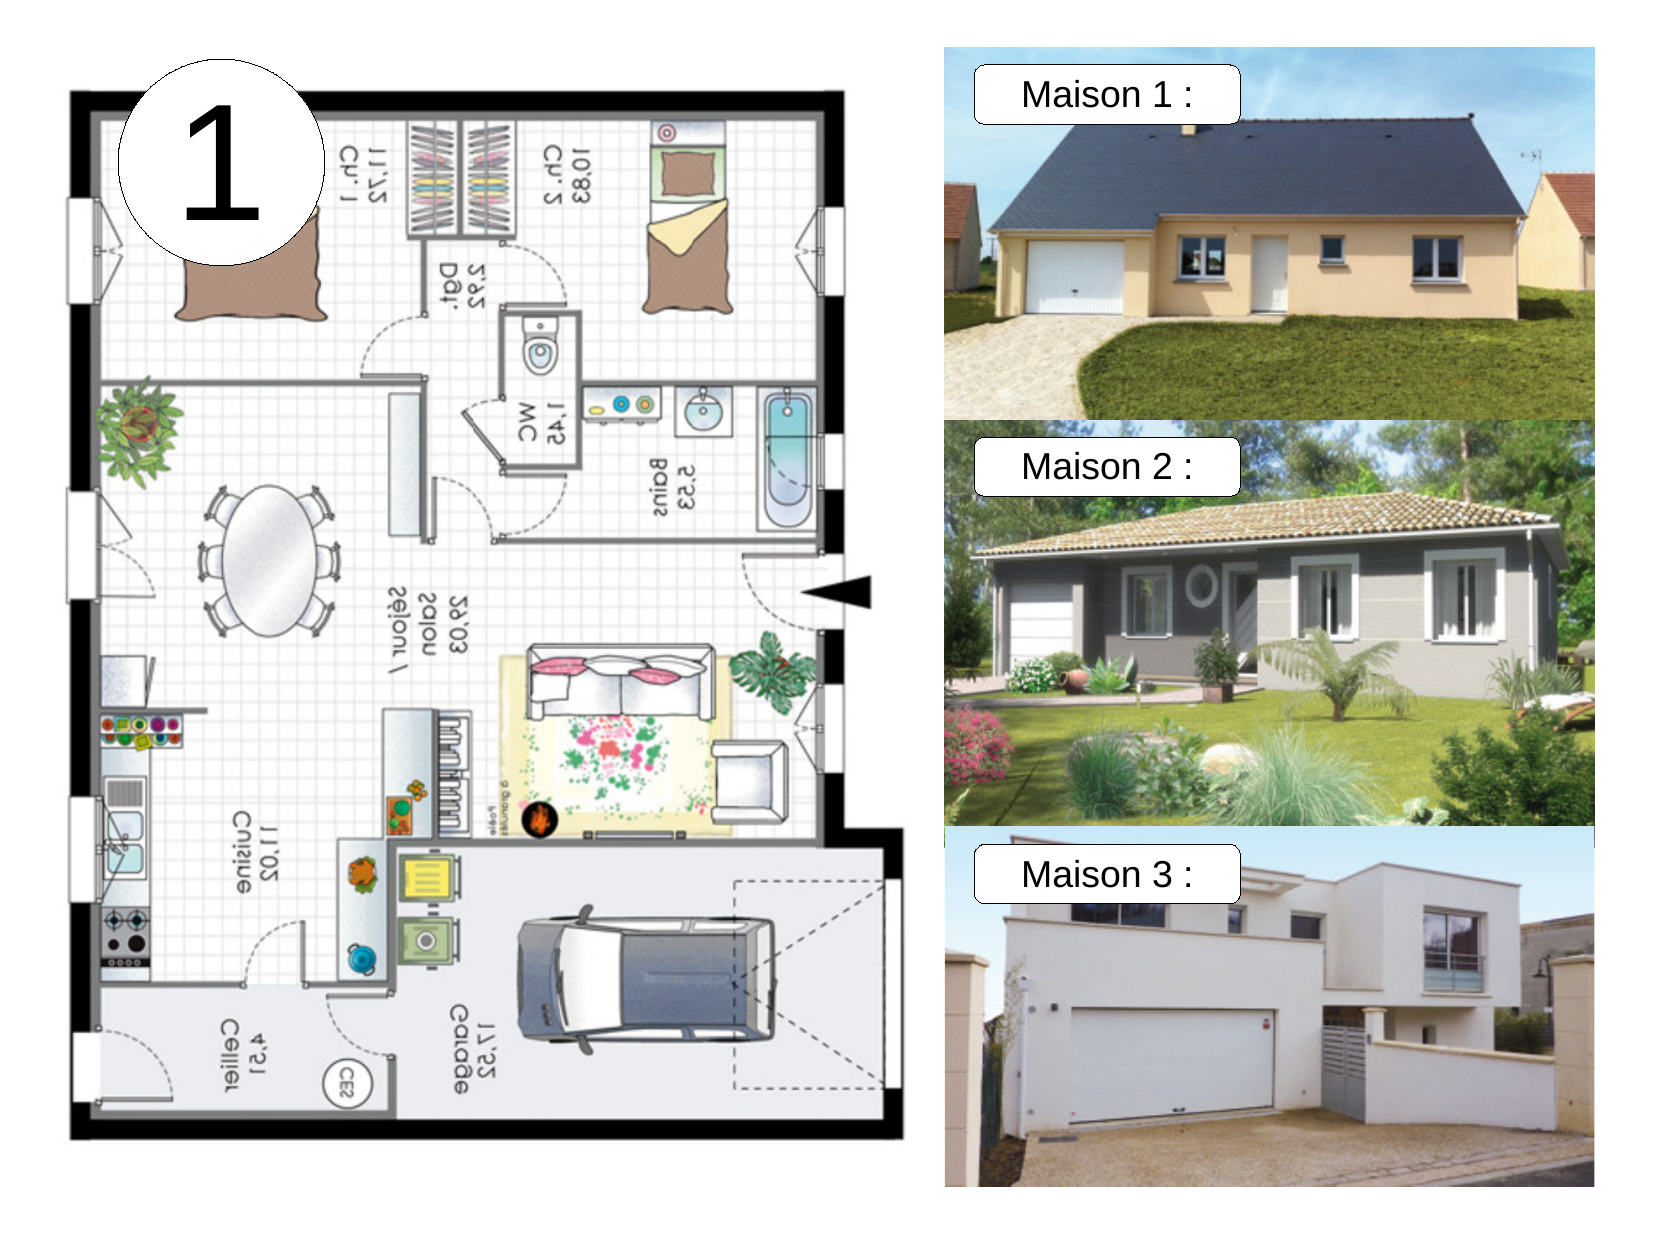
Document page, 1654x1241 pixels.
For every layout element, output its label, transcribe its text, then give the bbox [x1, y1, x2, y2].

text_box Maison 2 : [974, 437, 1241, 497]
text_box Maison 1 : [974, 64, 1241, 125]
text_box Maison 3 : [974, 844, 1241, 904]
picture [35, 17, 913, 1199]
text_box 1 [118, 59, 325, 266]
picture [944, 47, 1595, 1188]
